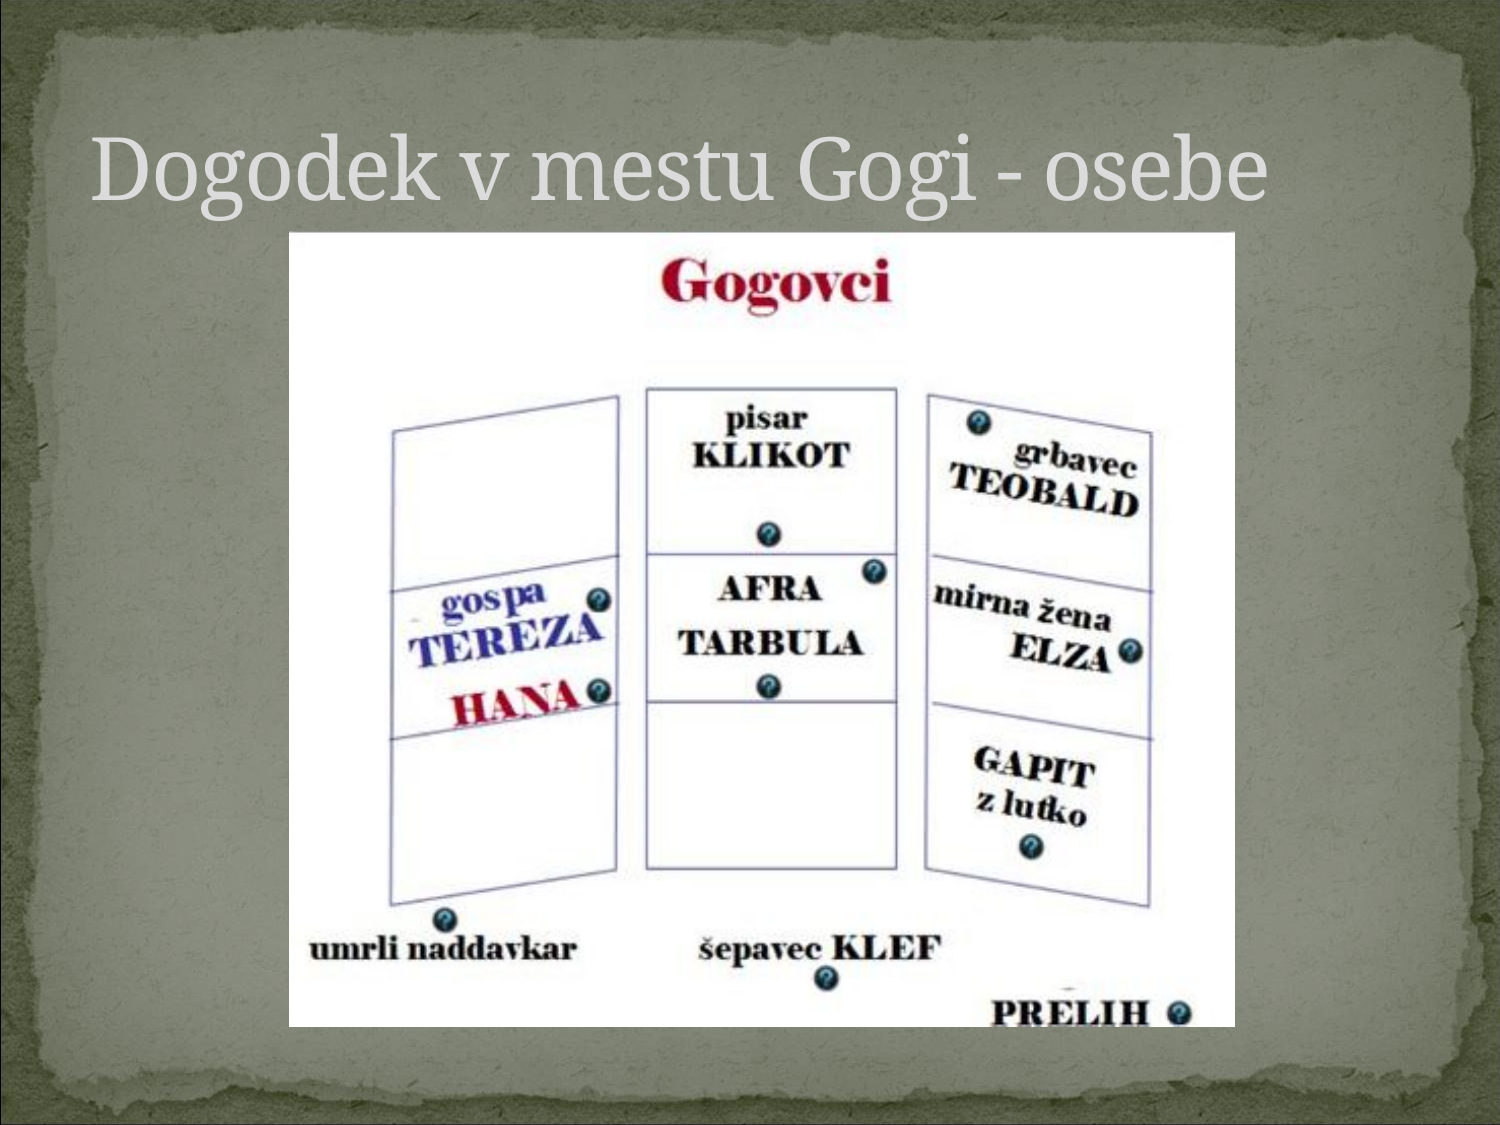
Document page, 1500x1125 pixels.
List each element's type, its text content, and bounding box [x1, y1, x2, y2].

title Dogodek v mestu Gogi - osebe [75, 24, 1425, 225]
picture [0, 0, 1500, 1125]
